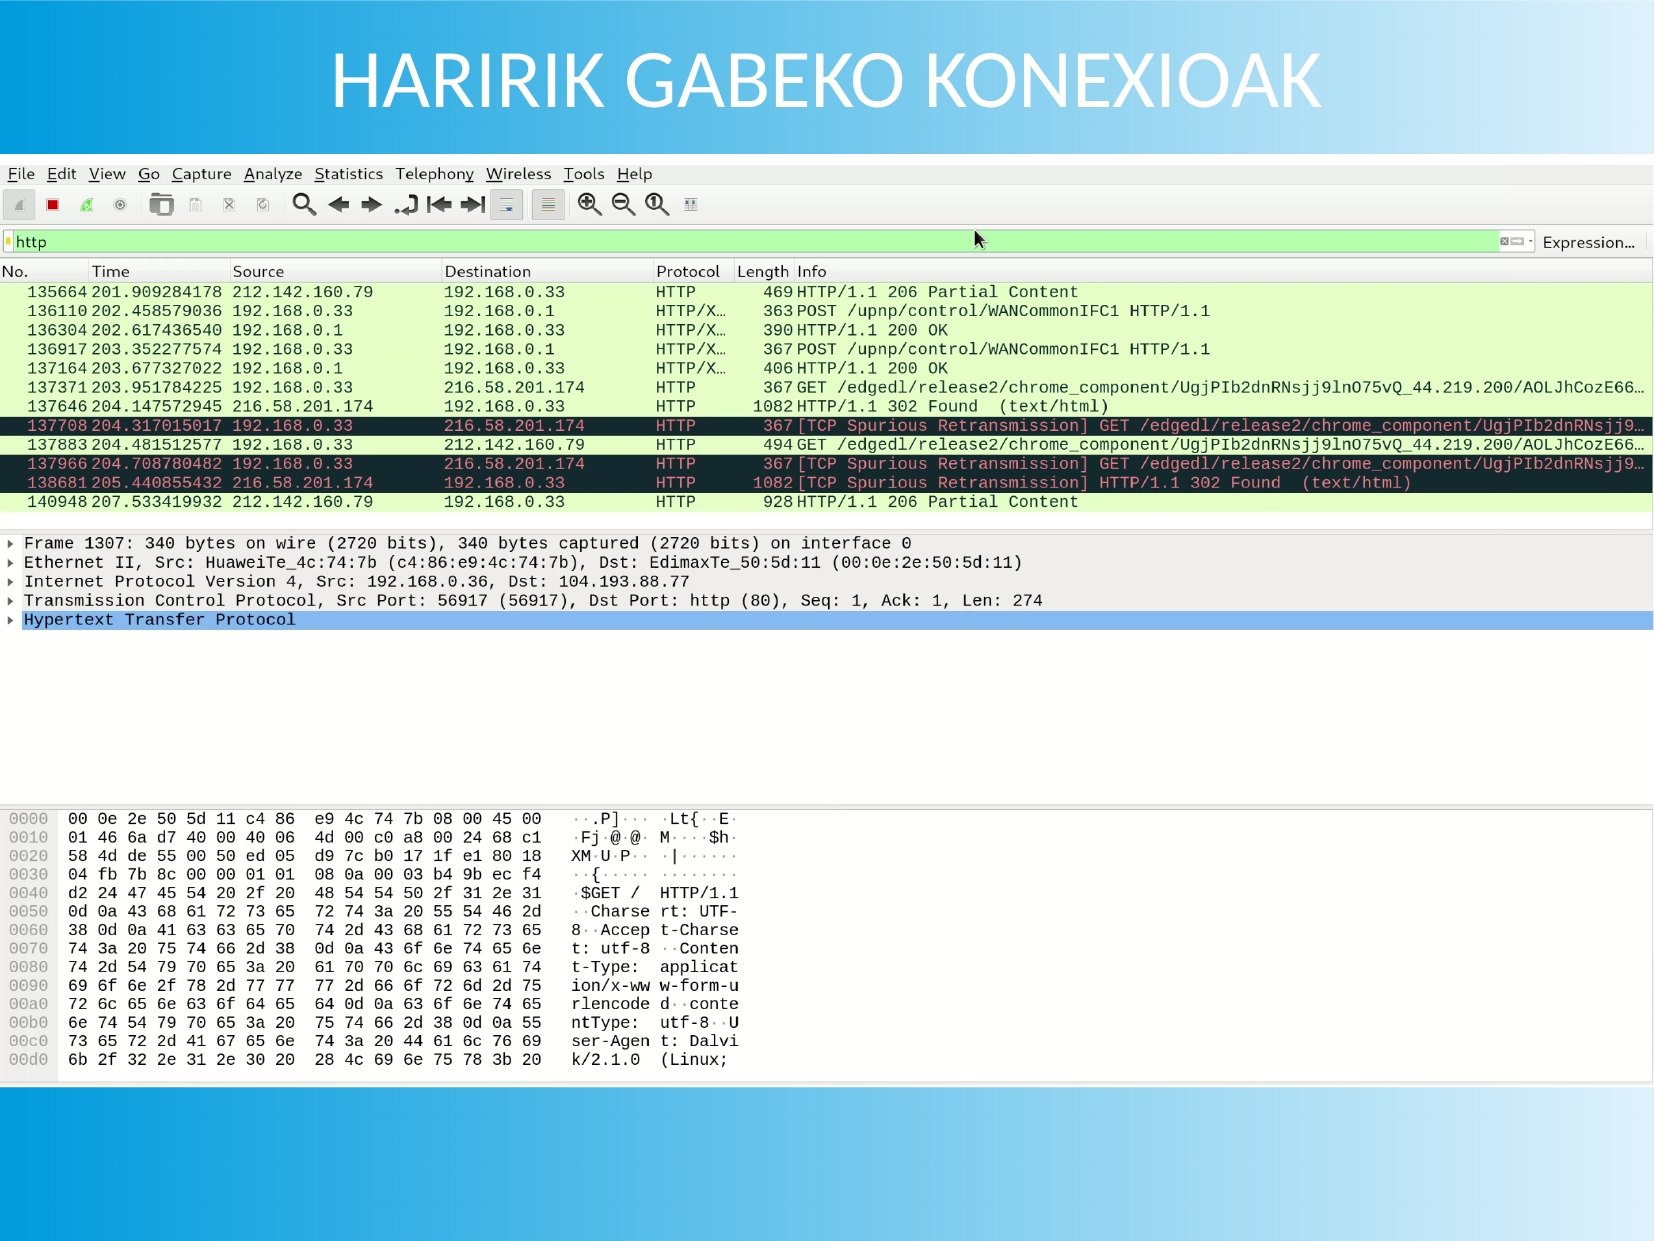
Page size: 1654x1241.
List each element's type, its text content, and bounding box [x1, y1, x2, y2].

picture [141, 0, 1654, 154]
picture [0, 1086, 1654, 1241]
title HARIRIK GABEKO KONEXIOAK [82, 38, 1571, 136]
picture [0, 165, 1654, 1085]
